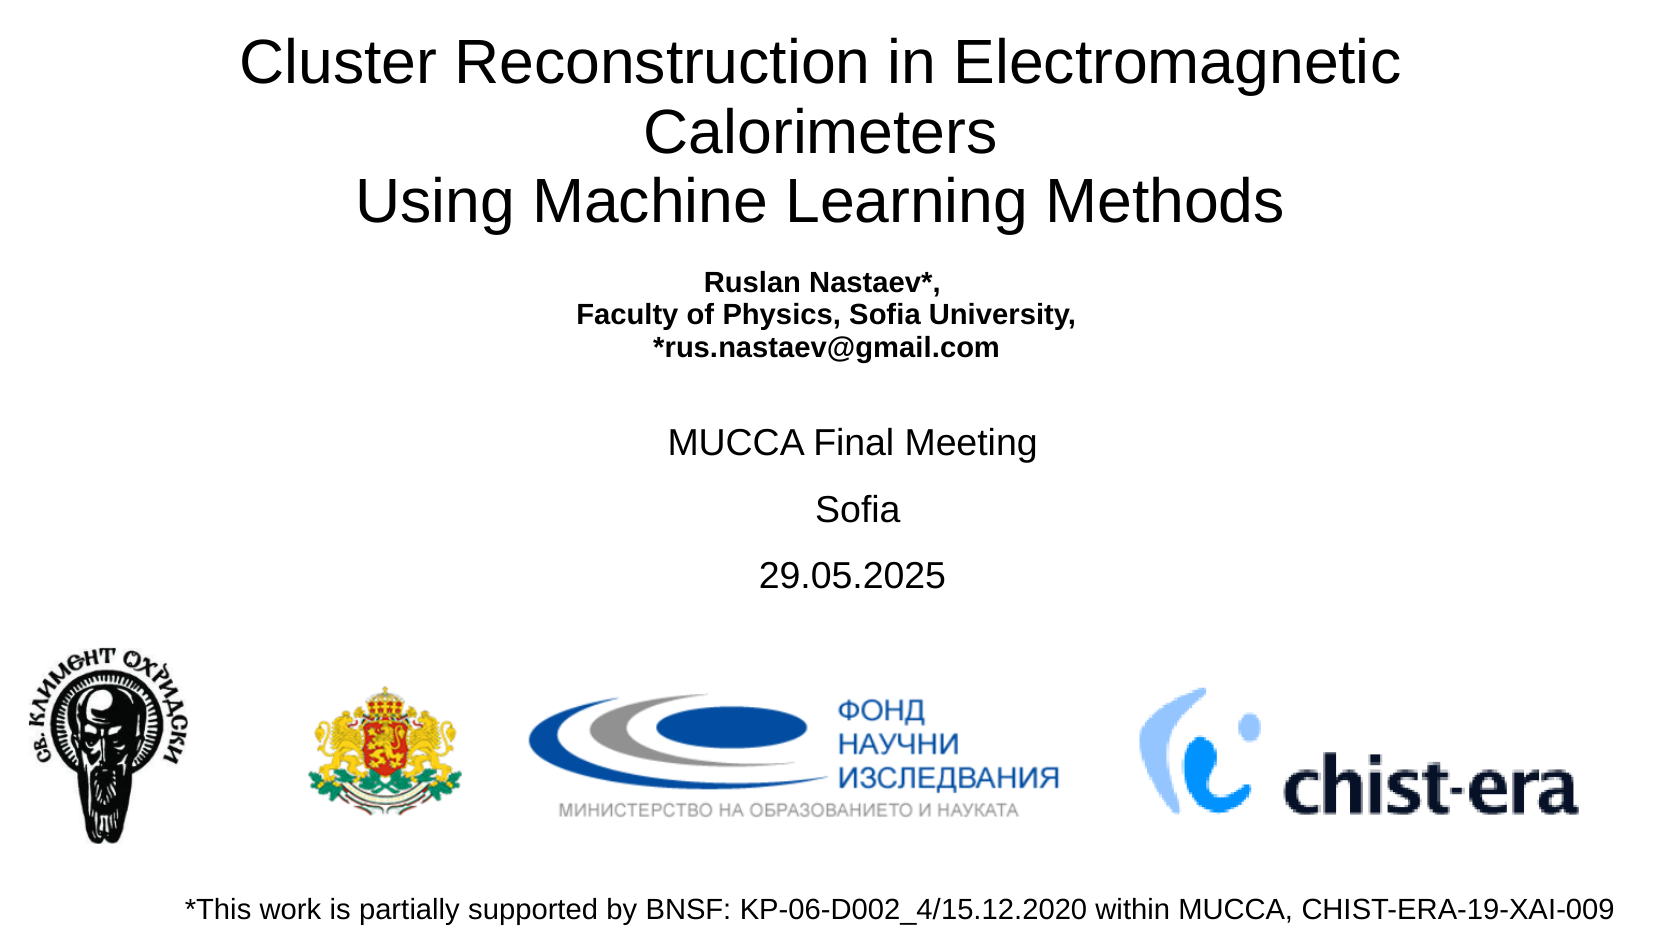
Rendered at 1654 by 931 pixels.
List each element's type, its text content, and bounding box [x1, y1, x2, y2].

subtitle Ruslan Nastaev*, Faculty of Physics, Sofia University, *rus.nastaev@gmail.com [442, 265, 1211, 365]
text_box *This work is partially supported by BNSF: KP-06-D002_4/15.12.2020 within MUCCA, CHIST-ERA-19-XAI-009 [147, 885, 1654, 931]
title Cluster Reconstruction in Electromagnetic Calorimeters Using Machine Learning Methods [76, 26, 1565, 237]
picture [0, 620, 1654, 891]
text_box MUCCA Final Meeting Sofia 29.05.2025 [531, 413, 1174, 605]
